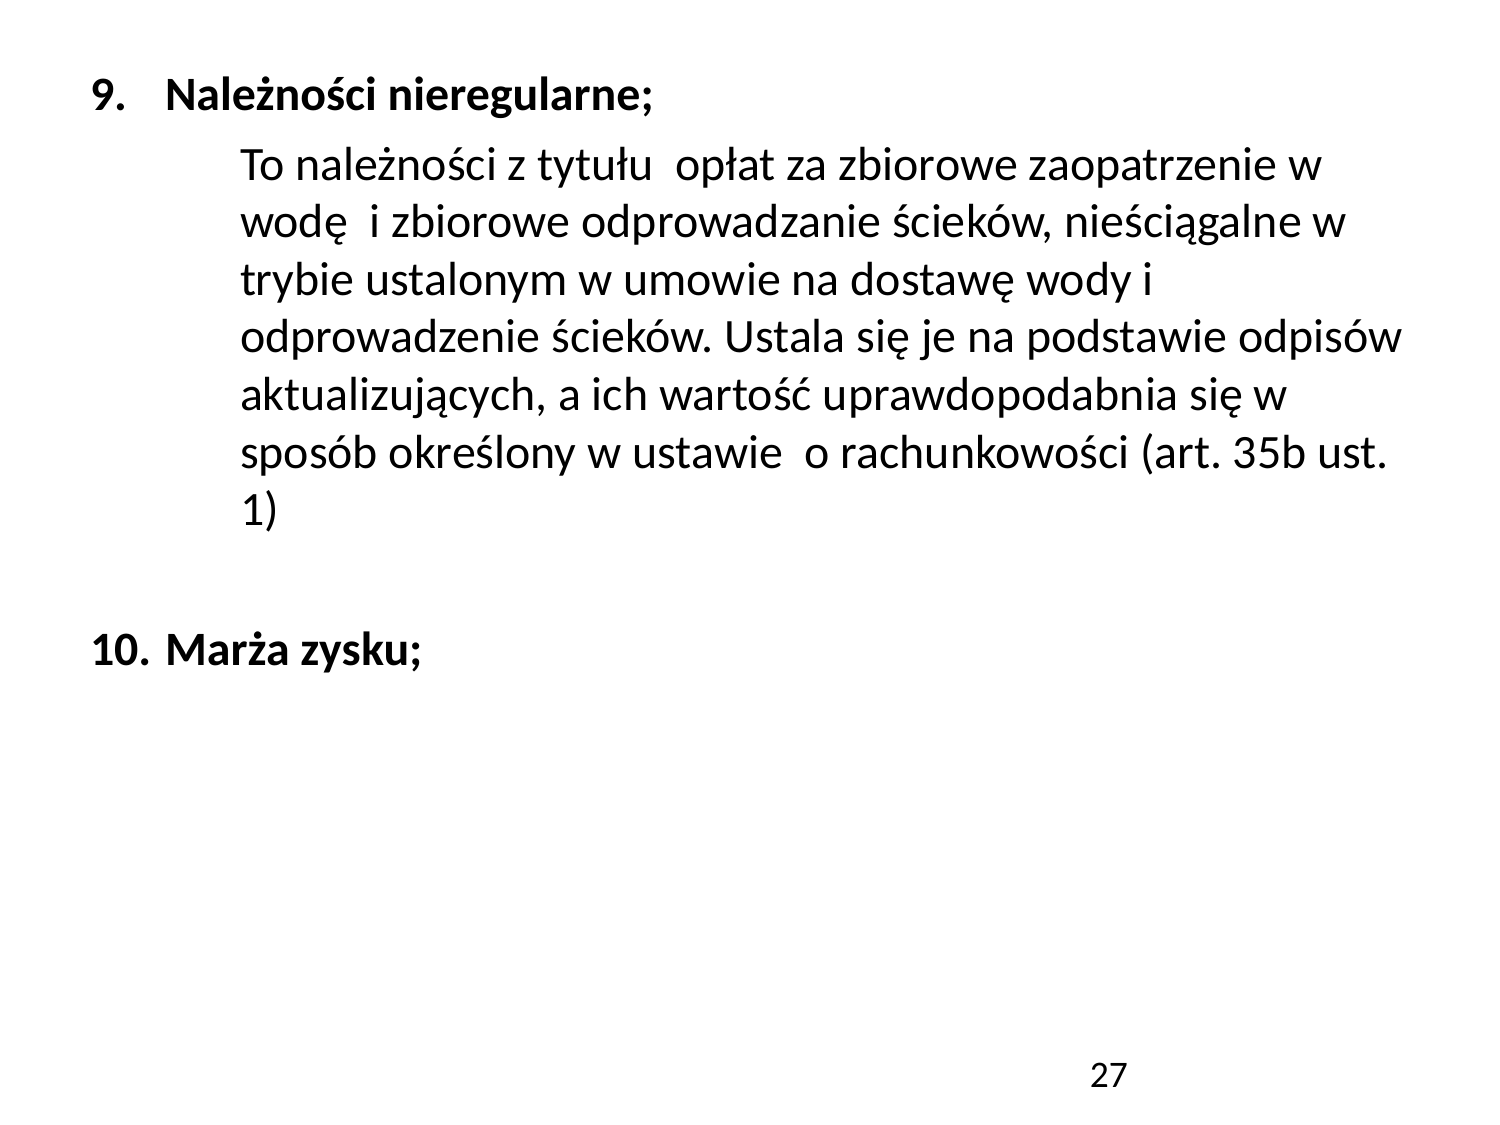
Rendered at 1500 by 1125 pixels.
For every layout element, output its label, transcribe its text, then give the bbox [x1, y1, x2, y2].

text_box 23 [1074, 1042, 1426, 1103]
list Należności nieregularne; To należności z tytułu opłat za zbiorowe zaopatrzenie w wodę i zbiorowe odprowadzanie ścieków, nieściągalne w trybie ustalonym w umowie na dostawę wody i odprowadzenie ścieków. Ustala się je na podstawie odpisów aktualizujących, a ich wartość uprawdopodabnia się w sposób określony w ustawie o rachunkowości (art. 35b ust. 1) Marża zysku; [75, 54, 1426, 1005]
